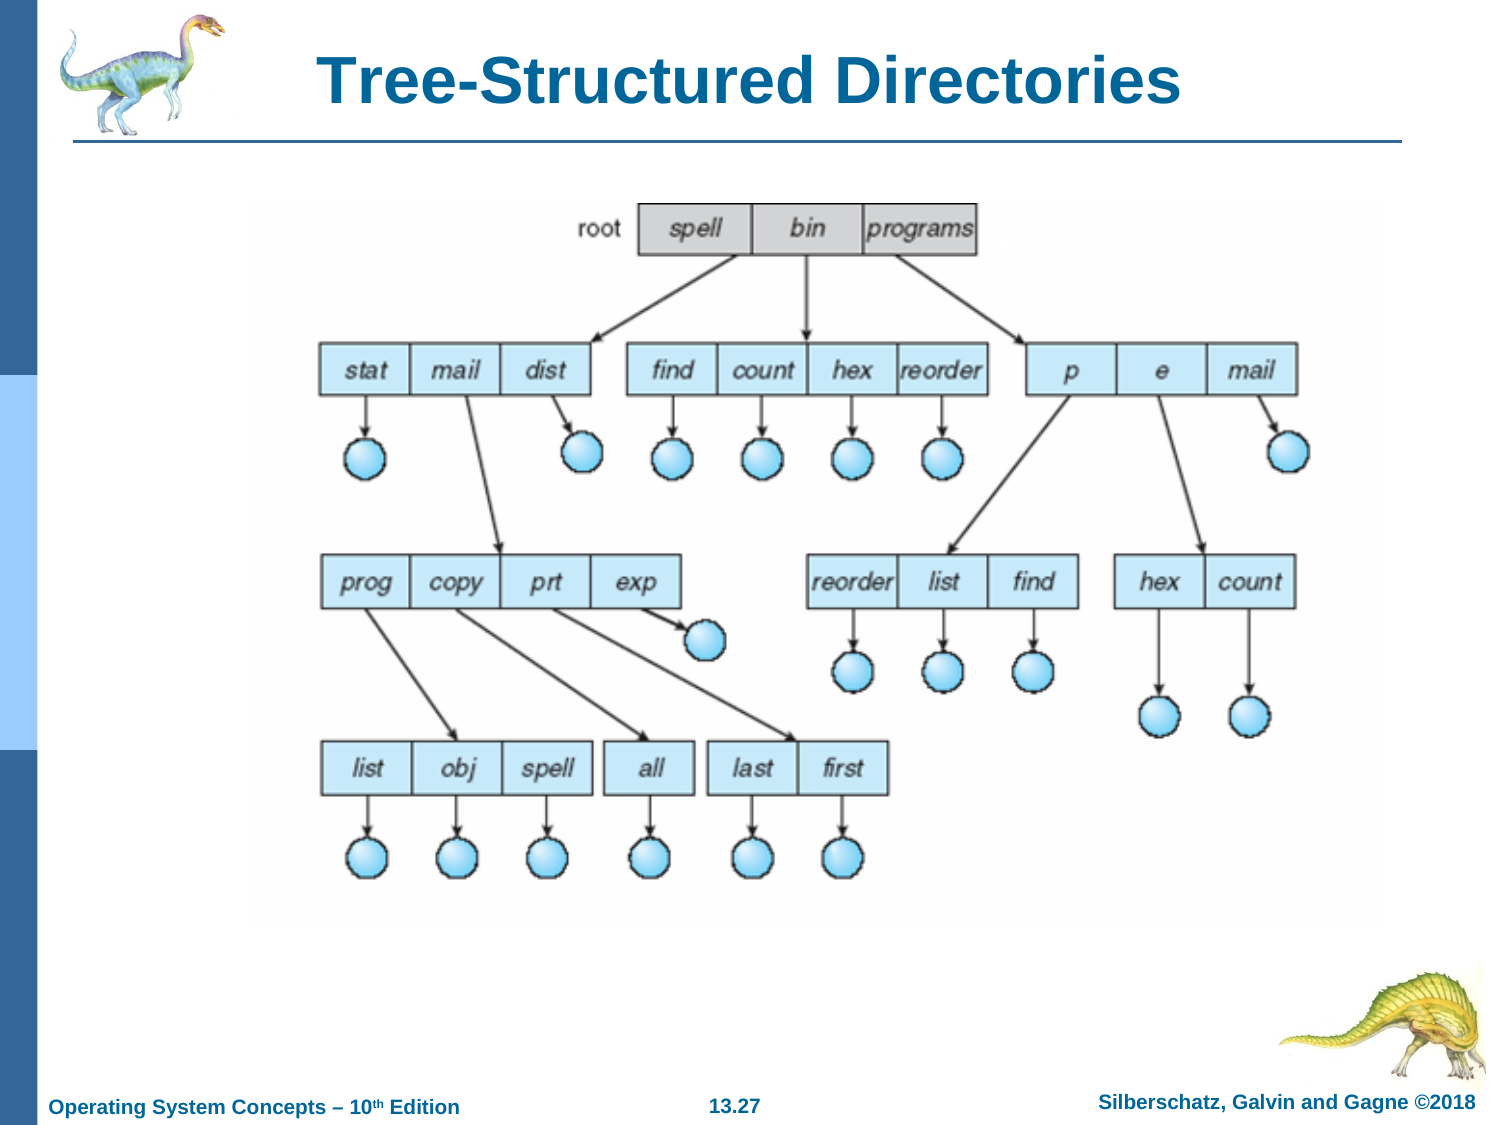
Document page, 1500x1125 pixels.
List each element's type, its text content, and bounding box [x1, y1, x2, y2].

picture [1275, 959, 1486, 1090]
title Tree-Structured Directories [75, 29, 1426, 124]
picture [1415, 1094, 1423, 1099]
picture [251, 203, 1386, 926]
picture [46, 0, 243, 149]
